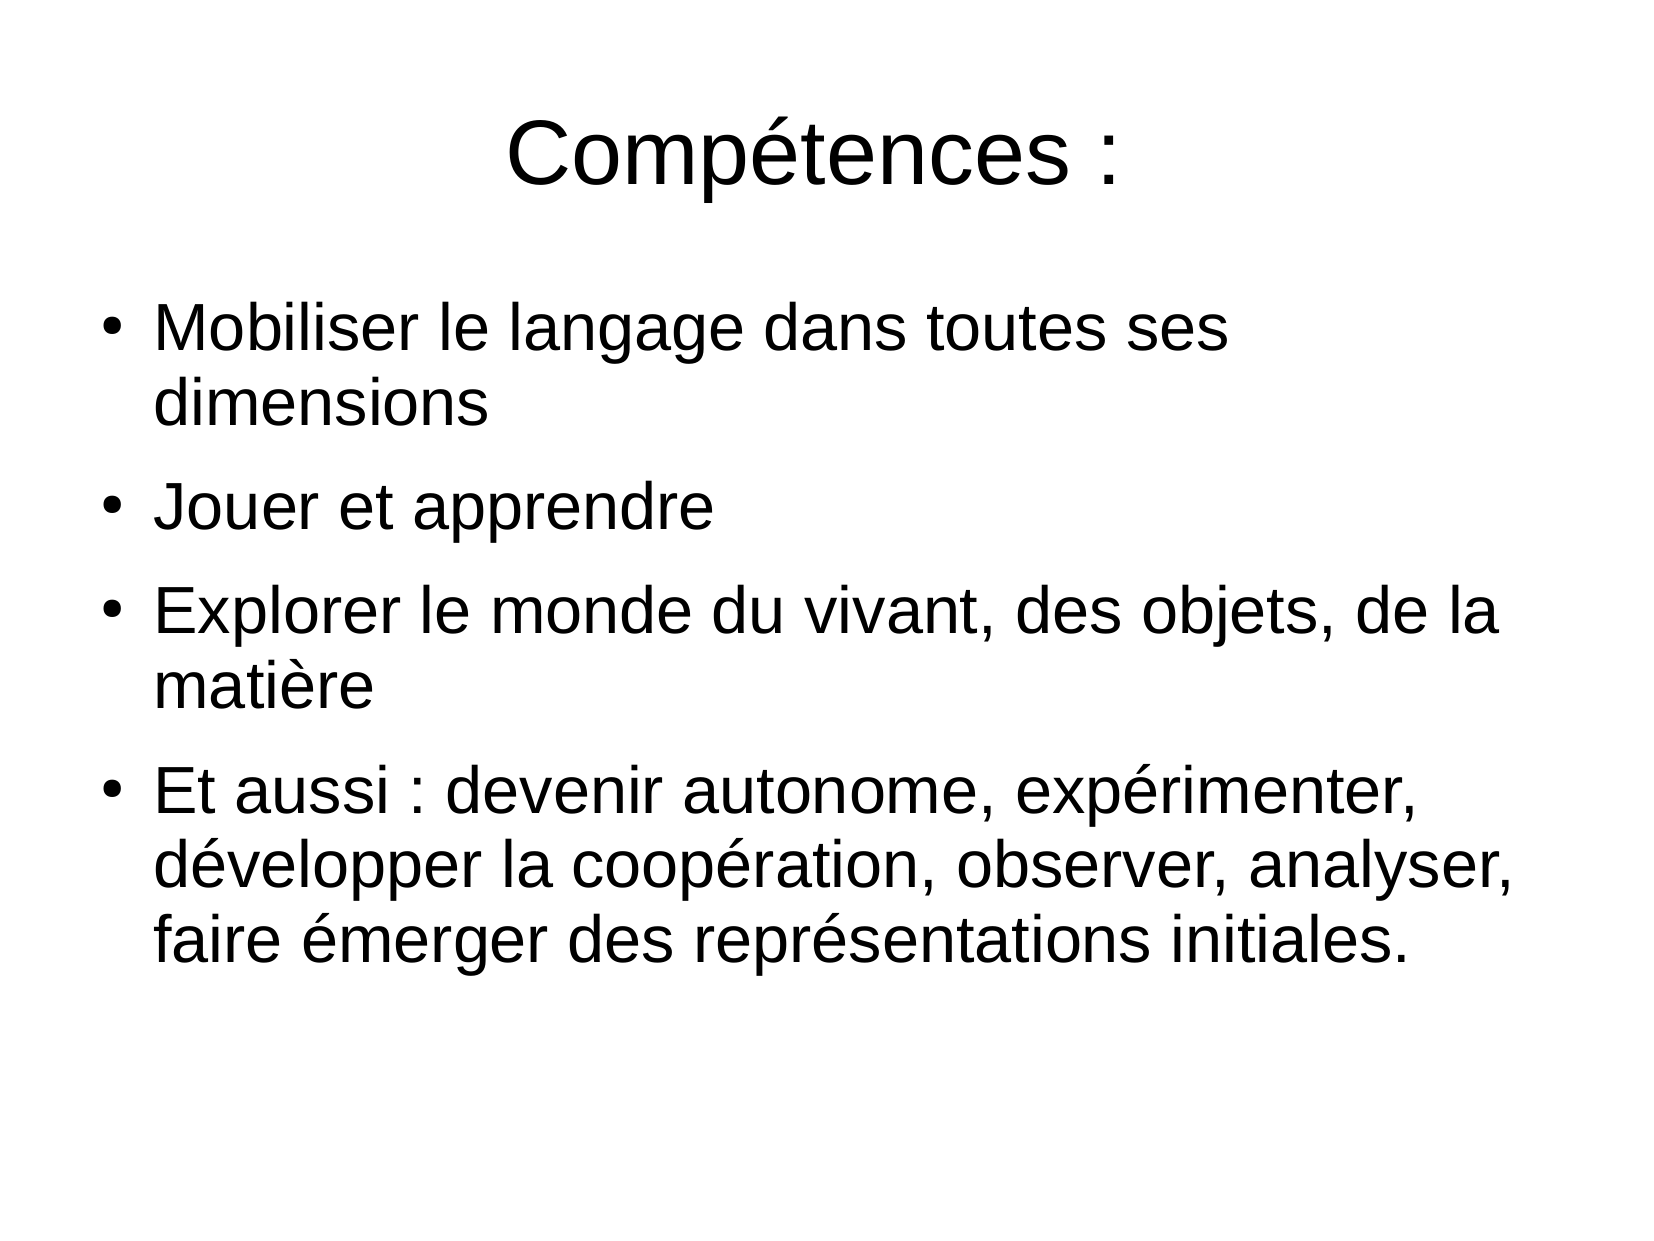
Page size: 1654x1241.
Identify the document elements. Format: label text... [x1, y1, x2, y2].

title Compétences : [82, 49, 1571, 257]
list Mobiliser le langage dans toutes ses dimensions Jouer et apprendre Explorer le monde du vivant, des objets, de la matière Et aussi : devenir autonome, expérimenter, développer la coopération, observer, analyser, faire émerger des représentations initiales. [82, 290, 1571, 1109]
